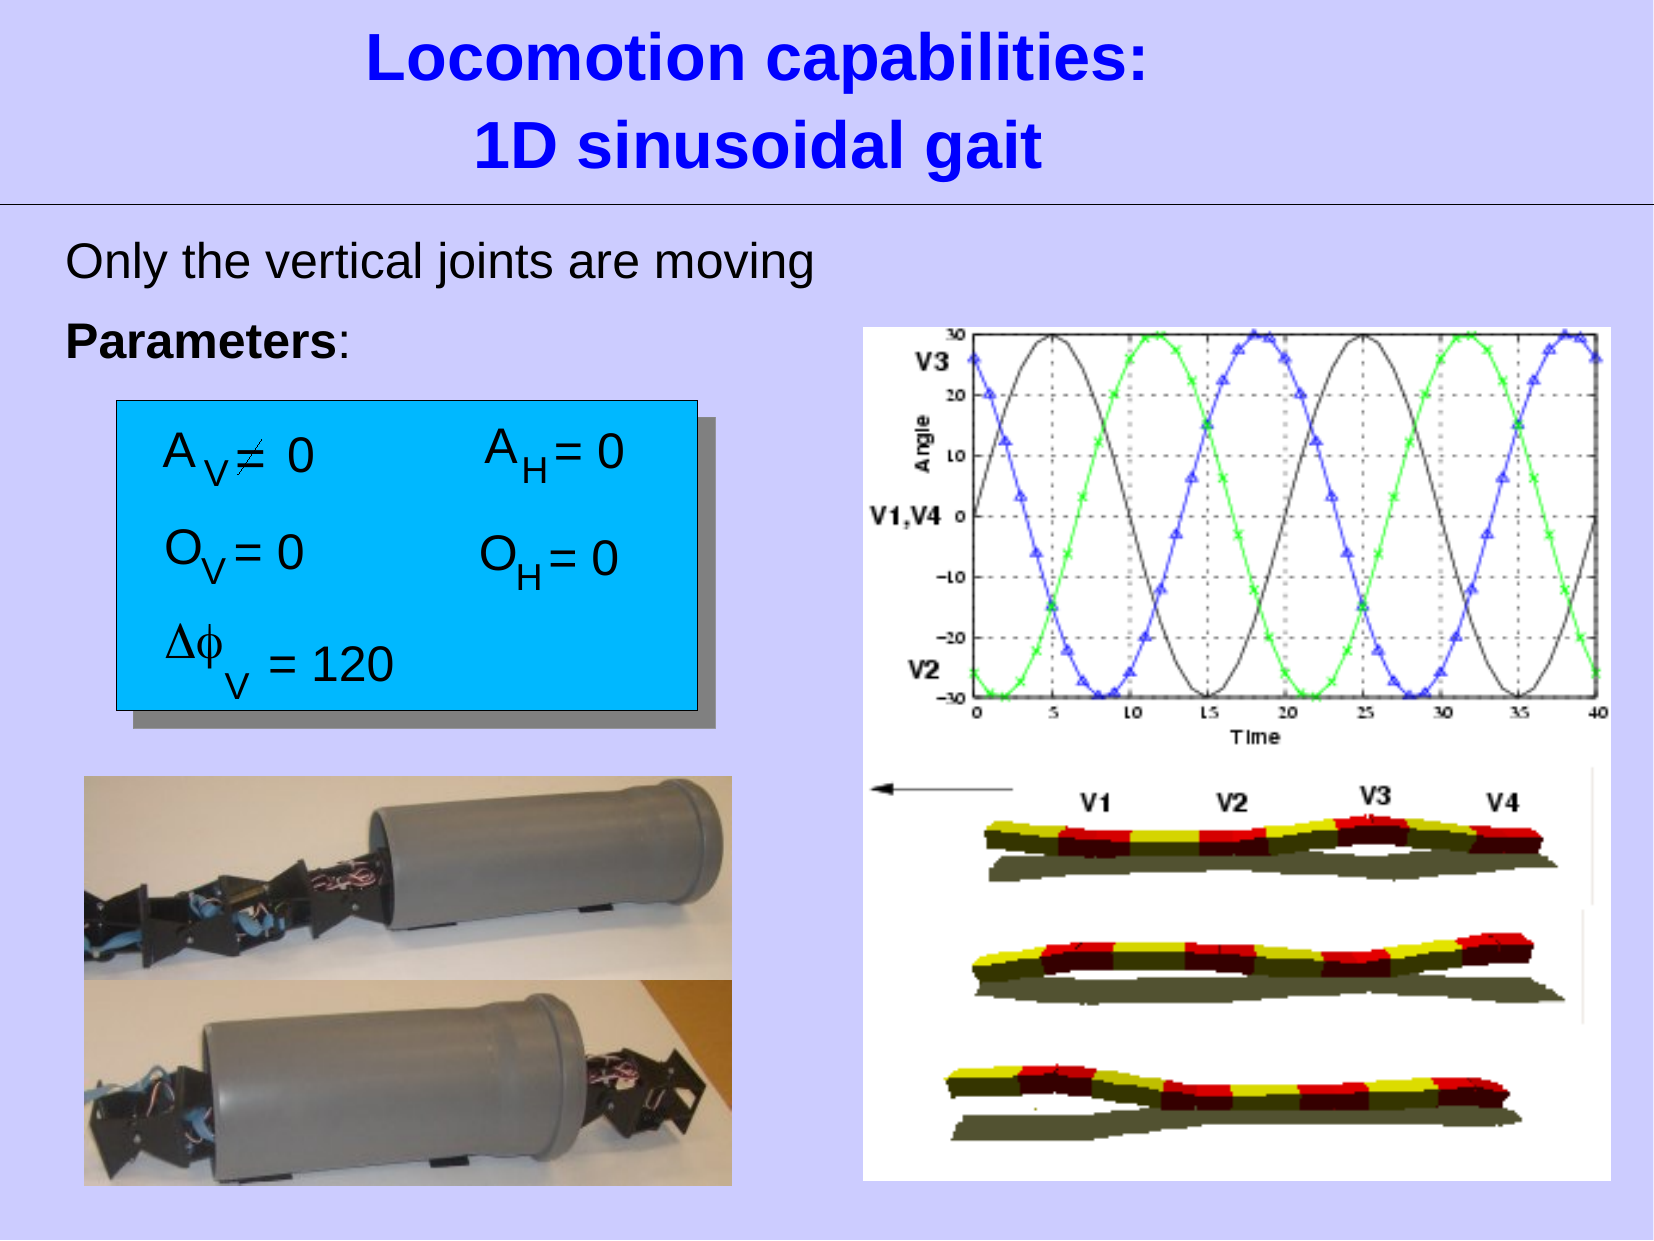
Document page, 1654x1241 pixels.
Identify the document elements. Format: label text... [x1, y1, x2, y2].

text_box A [484, 418, 524, 475]
text_box V [201, 550, 240, 593]
text_box = 0 [233, 524, 304, 580]
text_box H [515, 555, 555, 598]
text_box 0 [287, 426, 326, 483]
text_box O [478, 525, 518, 582]
picture [84, 776, 732, 1186]
text_box Df [164, 622, 224, 691]
text_box V [224, 665, 264, 721]
text_box = 0 [548, 529, 618, 586]
text_box H [521, 449, 561, 505]
text_box = 120 [268, 636, 393, 693]
text_box = 0 [553, 423, 624, 479]
text_box = [235, 428, 267, 497]
picture [863, 327, 1611, 1181]
text_box V [204, 452, 243, 509]
text_box [116, 400, 698, 711]
text_box A [162, 422, 202, 479]
text_box O [164, 519, 203, 576]
text_box Only the vertical joints are moving Parameters: [51, 233, 902, 369]
title Locomotion capabilities: 1D sinusoidal gait [120, 0, 1396, 191]
